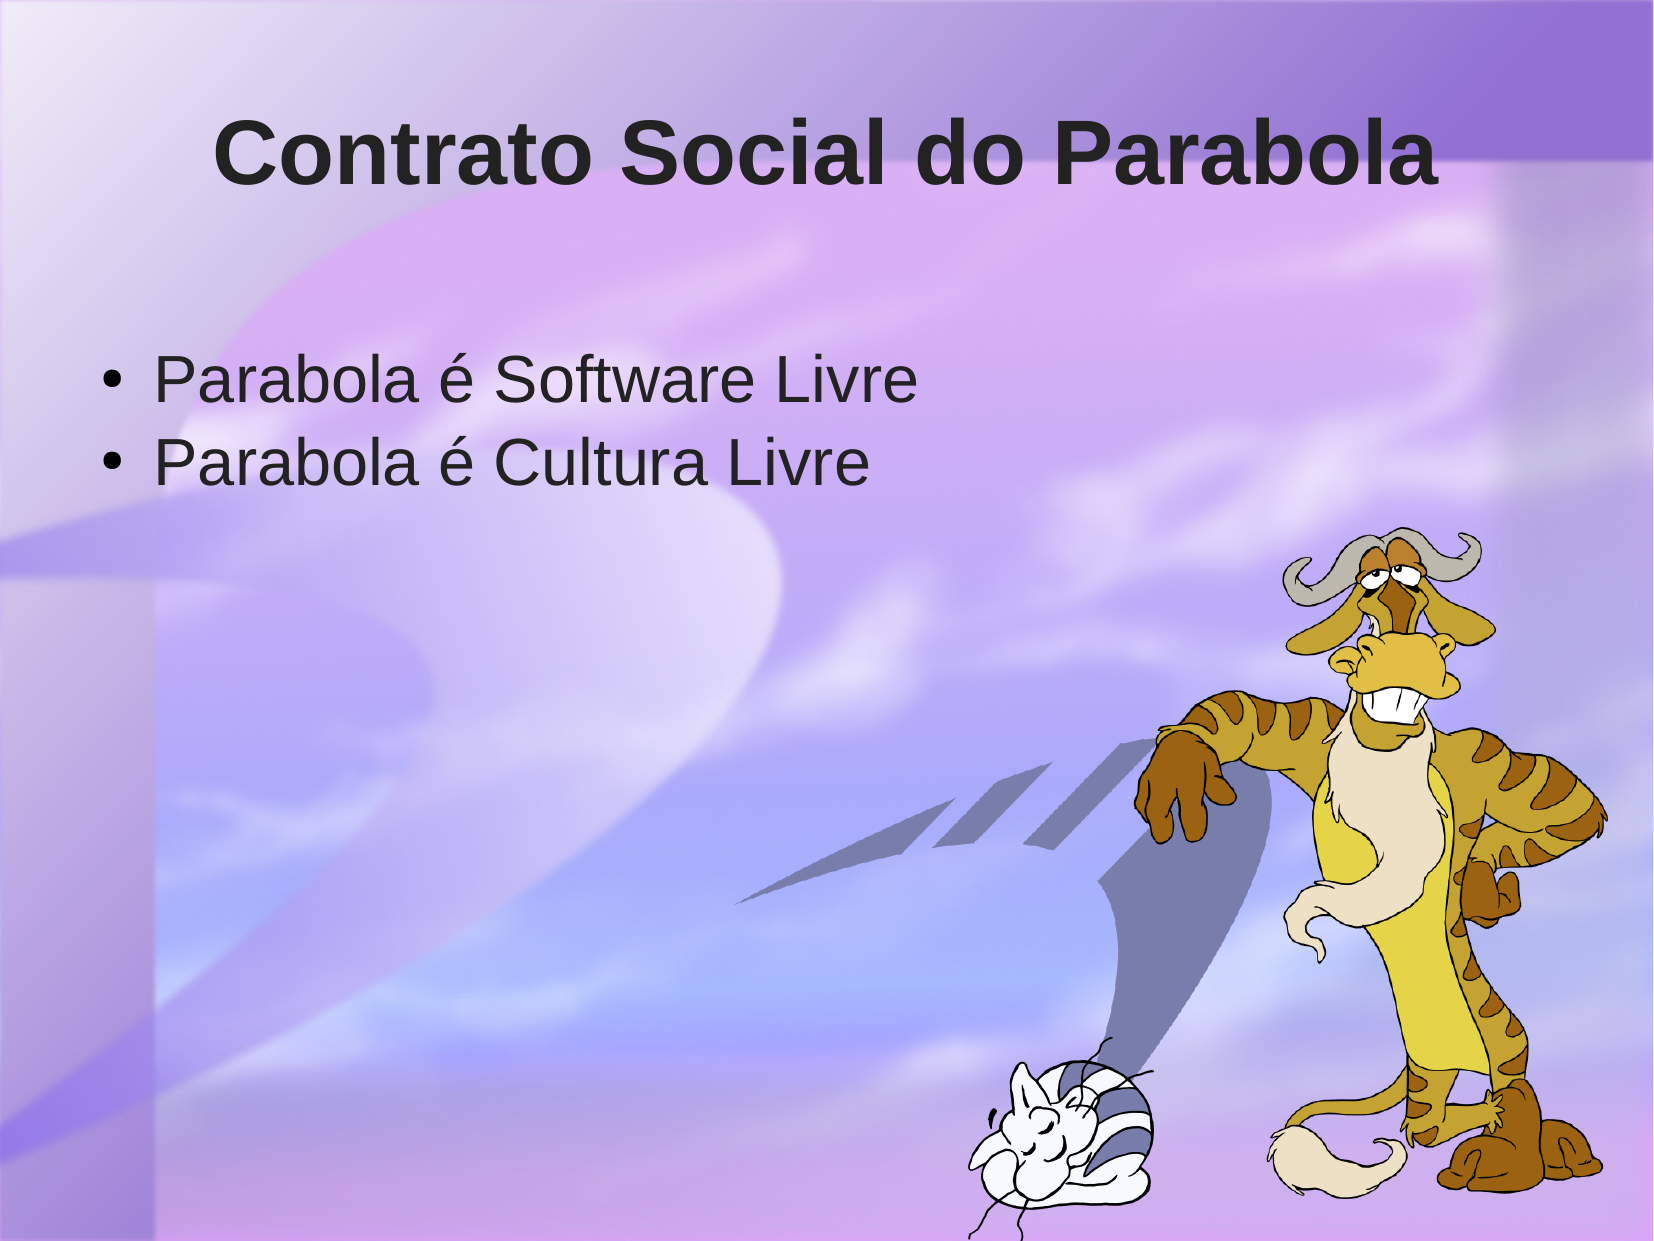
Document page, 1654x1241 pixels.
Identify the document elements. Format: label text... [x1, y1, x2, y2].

title Contrato Social do Parabola [82, 24, 1571, 282]
picture [0, 0, 1654, 1241]
list Parabola é Software Livre Parabola é Cultura Livre [82, 342, 1276, 615]
